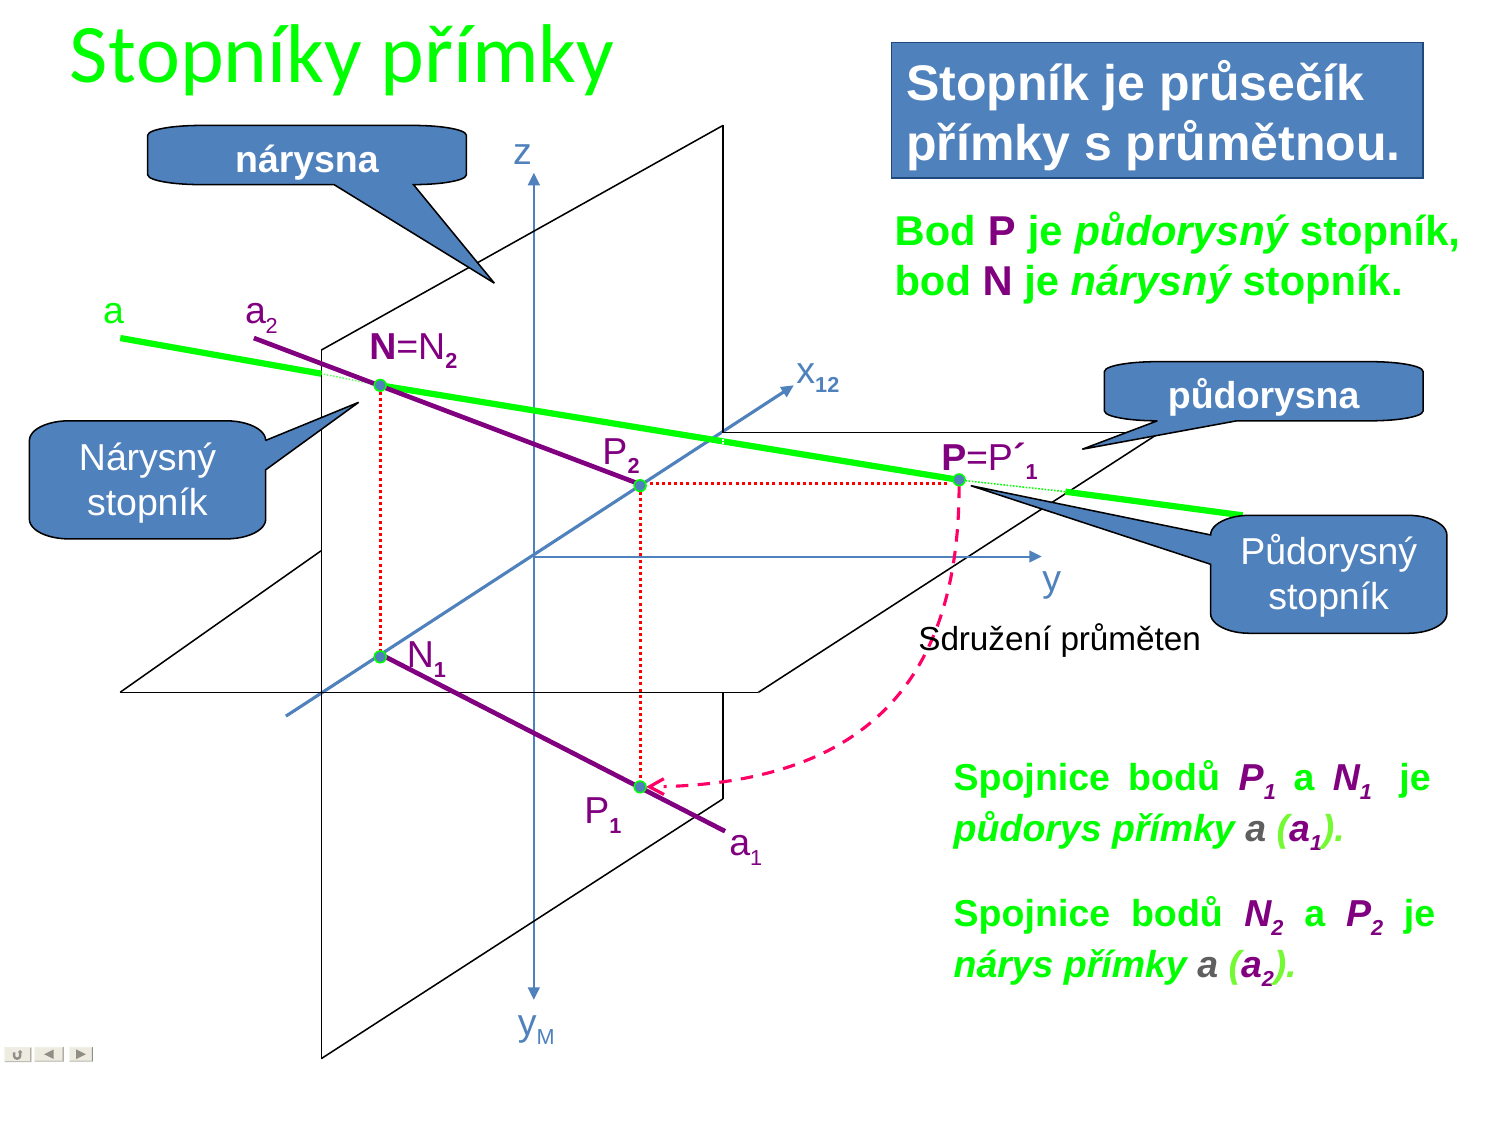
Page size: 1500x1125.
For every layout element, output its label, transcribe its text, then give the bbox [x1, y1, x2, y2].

text_box N1 [392, 664, 442, 690]
text_box yM [503, 989, 570, 1057]
text_box P1 [569, 778, 637, 846]
text_box P2 [587, 468, 634, 486]
title Stopníky přímky [23, 0, 662, 107]
text_box nárysna [147, 125, 495, 284]
text_box Nárysný stopník [29, 402, 359, 539]
text_box Spojnice bodů P1 a N1 je půdorys přímky a (a1). [938, 744, 1446, 863]
text_box P2 [587, 418, 657, 486]
text_box Stopník je průsečík přímky s průmětnou. [891, 42, 1424, 179]
text_box a2 [230, 278, 318, 346]
text_box [374, 379, 387, 392]
text_box a1 [714, 810, 803, 878]
text_box z [498, 119, 546, 180]
text_box Sdružení průměten [903, 609, 1270, 665]
text_box [634, 781, 647, 793]
text_box a [88, 278, 148, 340]
text_box půdorysna [1082, 361, 1424, 450]
text_box Půdorysný stopník [970, 485, 1447, 634]
text_box N1 [392, 622, 497, 690]
text_box [70, 1046, 93, 1062]
text_box [953, 473, 966, 486]
text_box x12 [781, 337, 877, 405]
text_box [374, 650, 387, 663]
text_box Spojnice bodů N2 a P2 je nárys přímky a (a2). [939, 880, 1451, 999]
text_box Bod P je půdorysný stopník, bod N je nárysný stopník. [879, 196, 1475, 312]
text_box y [1027, 546, 1087, 608]
text_box [634, 479, 647, 492]
text_box N=N2 [354, 314, 473, 381]
text_box [35, 1046, 64, 1062]
text_box [5, 1047, 32, 1063]
text_box P=P´1 [926, 425, 1053, 493]
